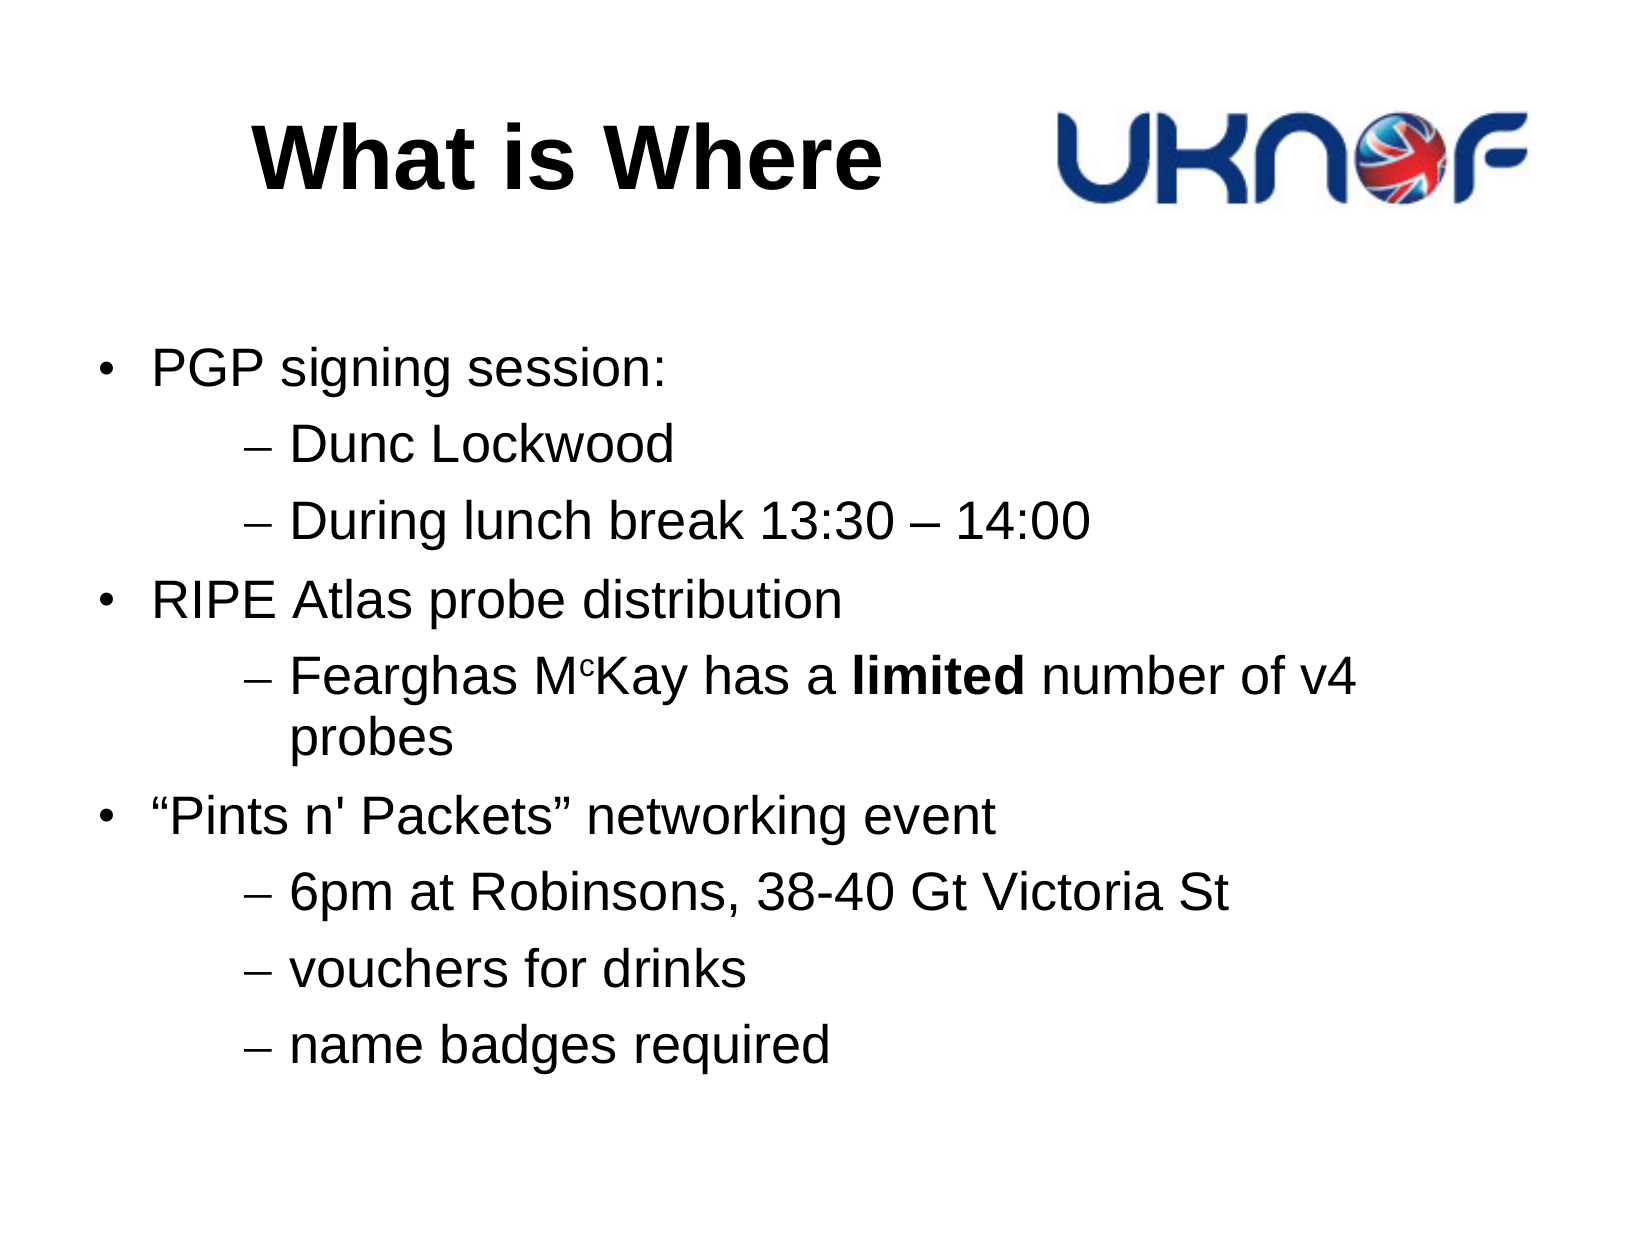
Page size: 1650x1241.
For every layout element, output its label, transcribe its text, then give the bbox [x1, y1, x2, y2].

picture [1050, 93, 1536, 225]
title What is Where [123, 37, 1013, 279]
list PGP signing session: Dunc Lockwood During lunch break 13:30 – 14:00 RIPE Atlas probe distribution Fearghas McKay has a limited number of v4 probes “Pints n' Packets” networking event 6pm at Robinsons, 38-40 Gt Victoria St vouchers for drinks name badges required [37, 337, 1538, 1175]
